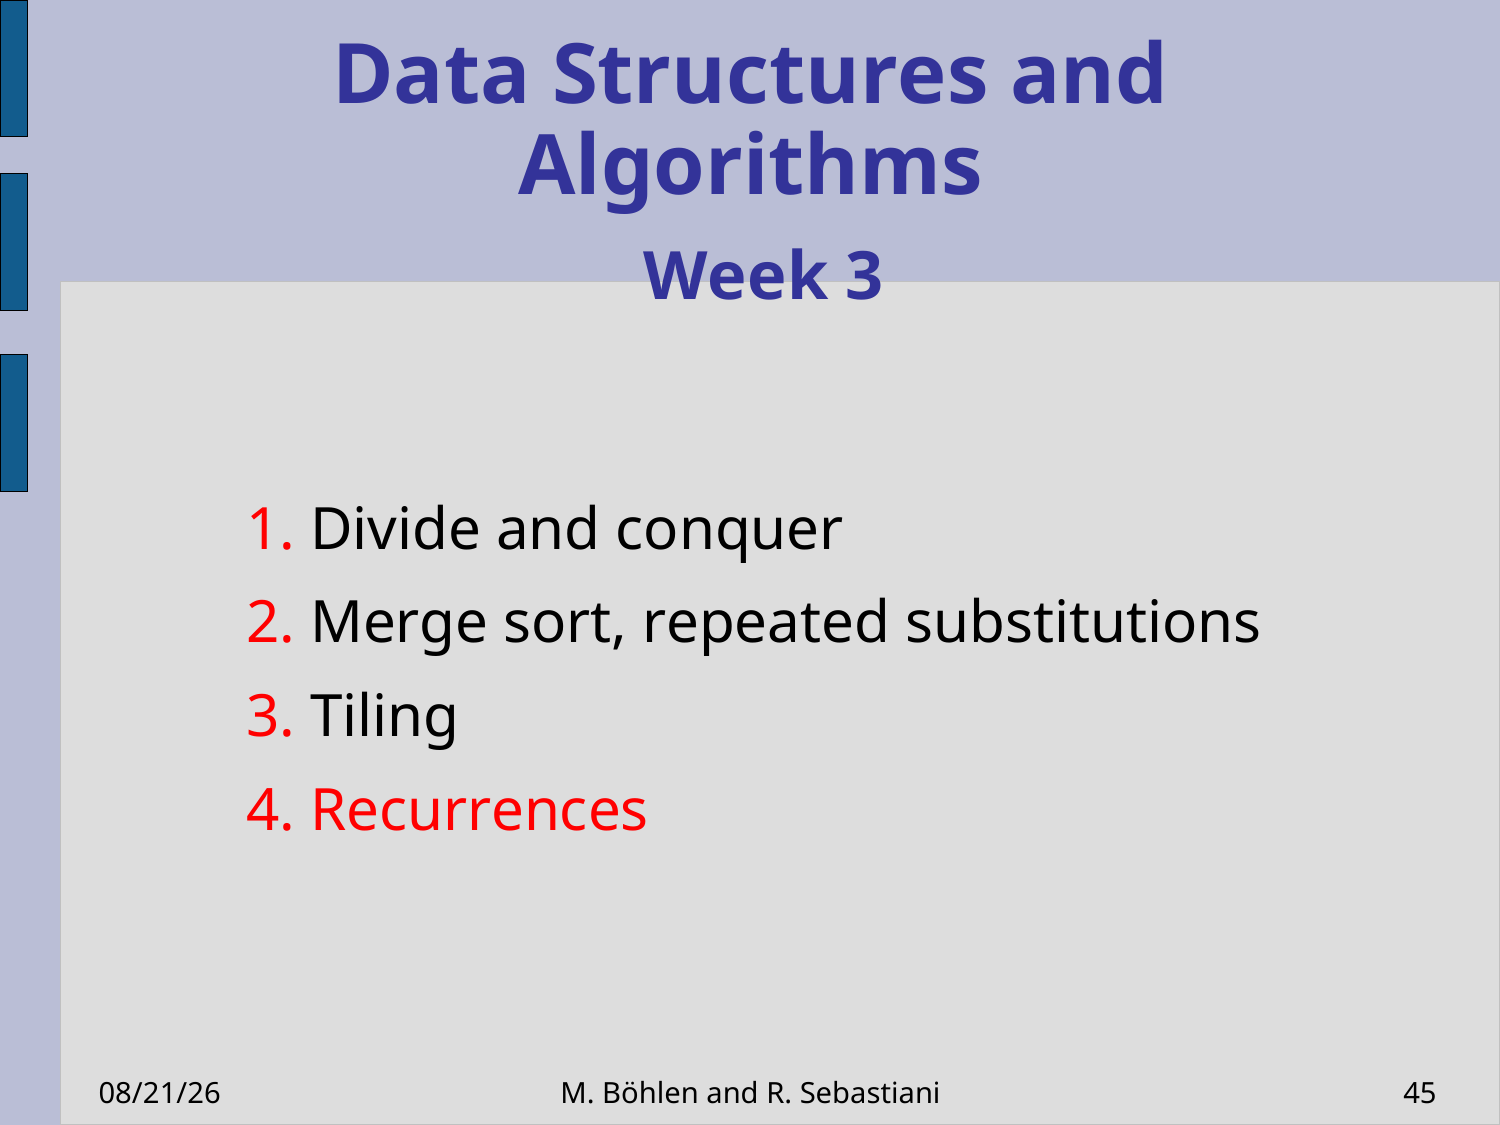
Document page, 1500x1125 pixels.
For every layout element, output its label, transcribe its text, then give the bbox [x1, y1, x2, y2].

subtitle Divide and conquer Merge sort, repeated substitutions Tiling Recurrences [246, 312, 1392, 1022]
title Data Structures and Algorithms Week 3 [110, 45, 1392, 308]
